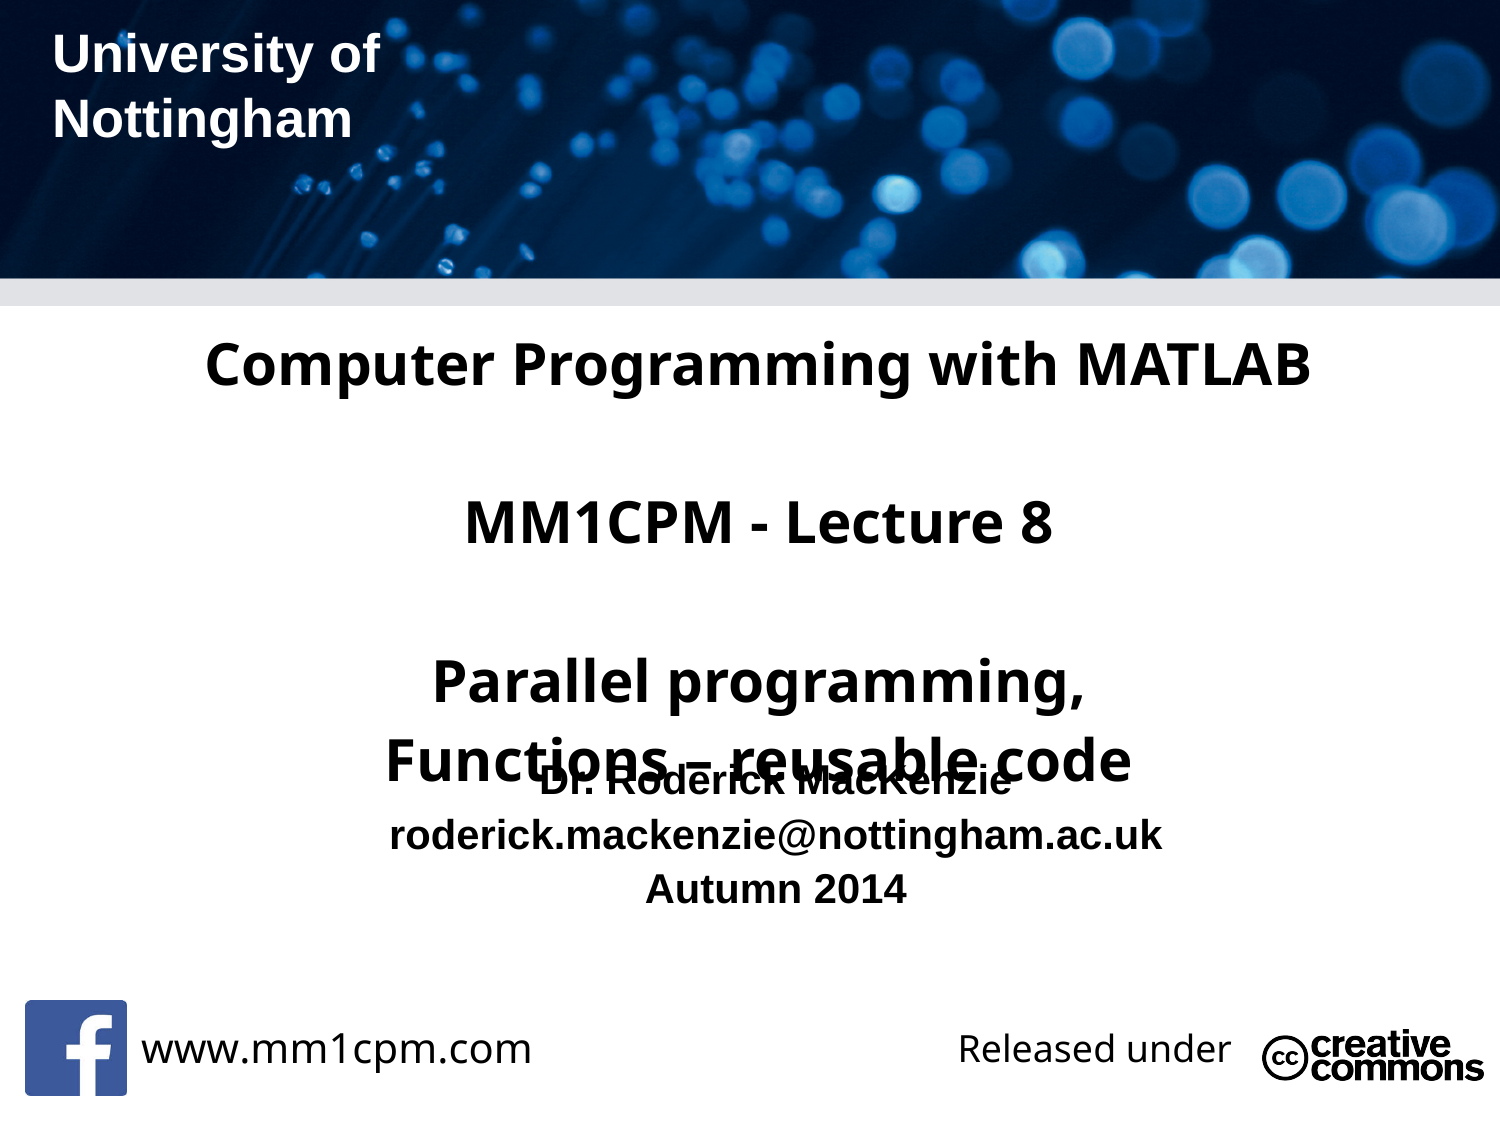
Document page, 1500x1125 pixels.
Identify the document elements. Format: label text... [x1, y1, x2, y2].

text_box Released under [942, 1017, 1301, 1090]
picture [1301, 1029, 1484, 1081]
picture [0, 0, 1500, 306]
title Computer Programming with MATLAB MM1CPM - Lecture 8 Parallel programming, Functions – reusable code [9, 322, 1500, 730]
picture [25, 1000, 127, 1096]
subtitle Dr. Roderick MacKenzie roderick.mackenzie@nottingham.ac.uk Autumn 2014 [71, 756, 1481, 913]
text_box www.mm1cpm.com [127, 1014, 908, 1090]
